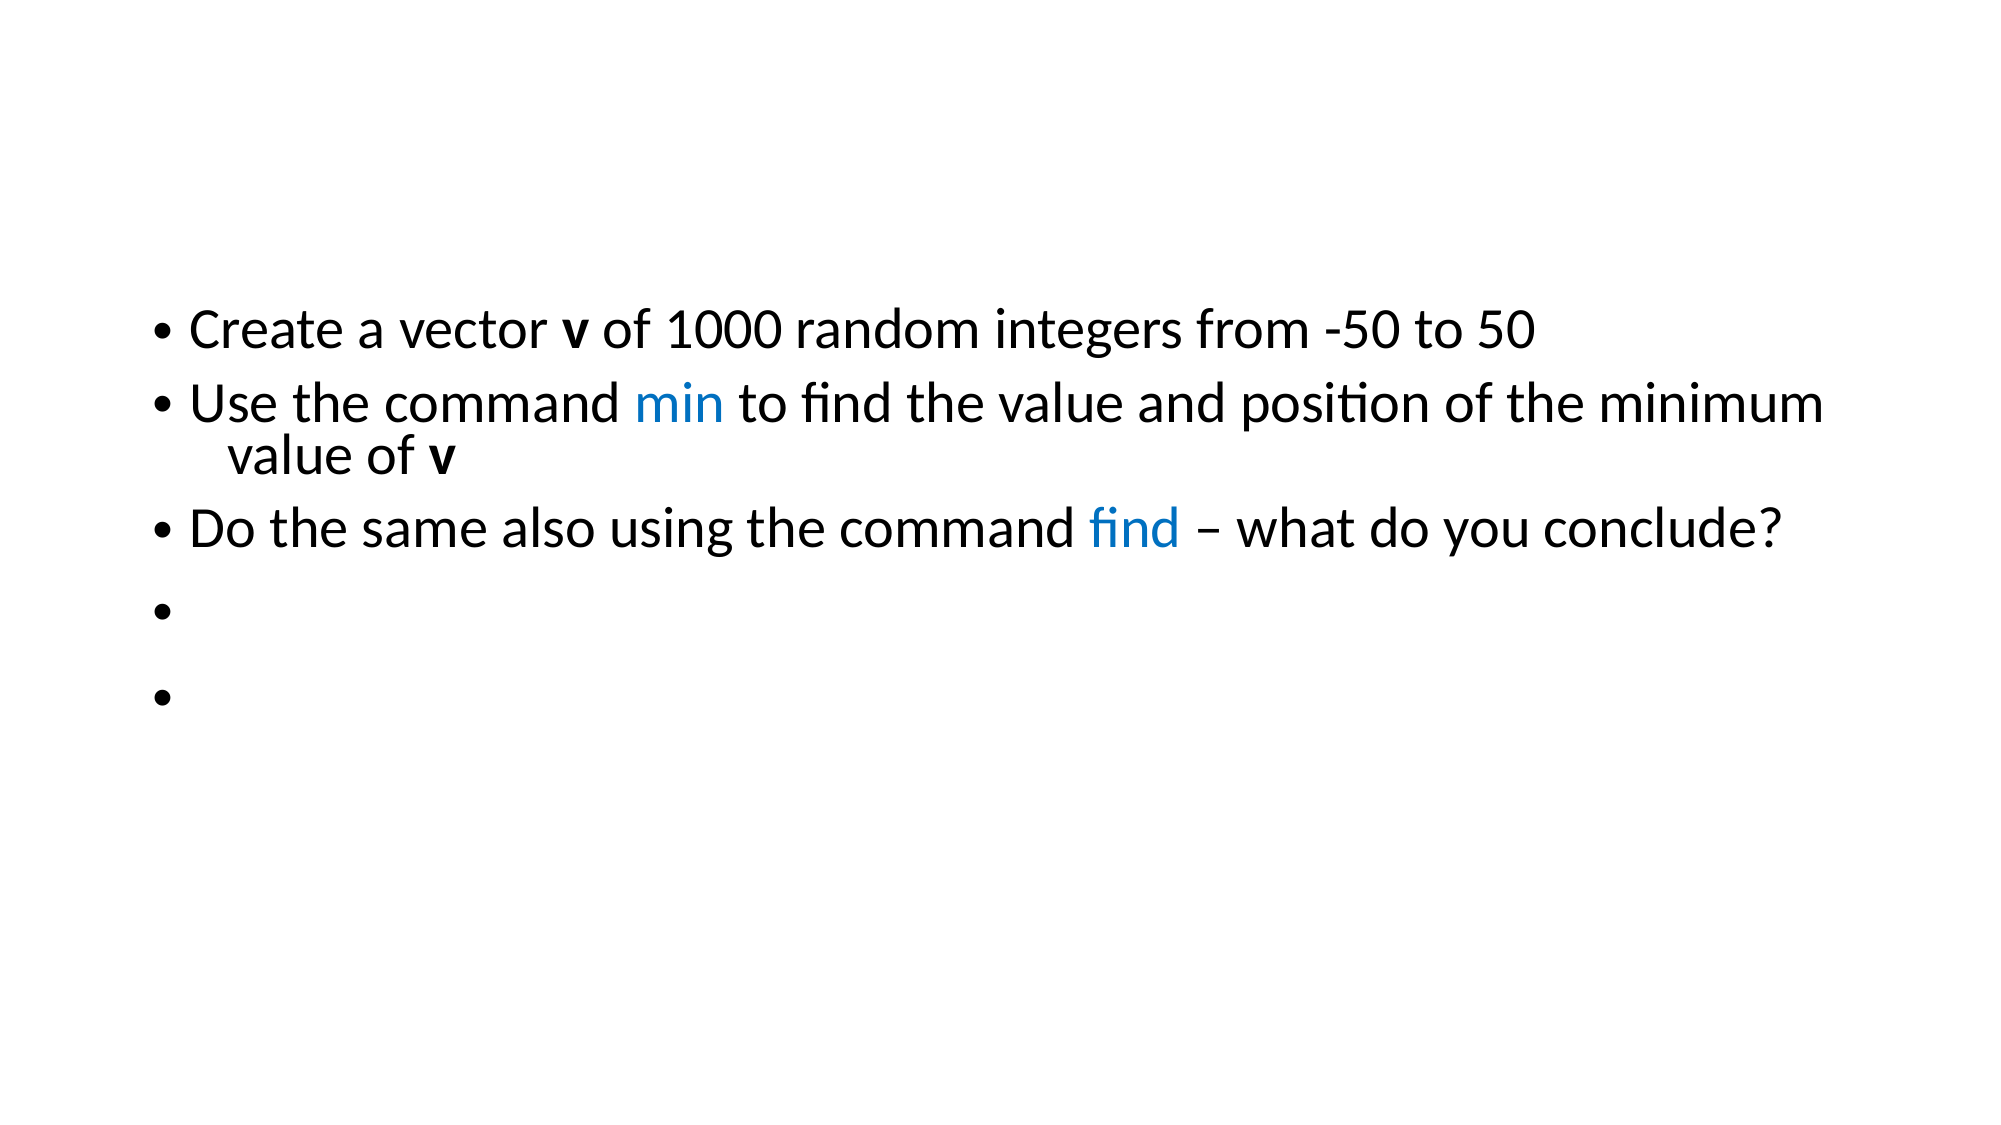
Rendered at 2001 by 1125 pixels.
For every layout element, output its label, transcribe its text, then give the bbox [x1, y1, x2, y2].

list Create a vector v of 1000 random integers from -50 to 50 Use the command min to find the value and position of the minimum value of v Do the same also using the command find – what do you conclude? [137, 299, 1863, 1014]
